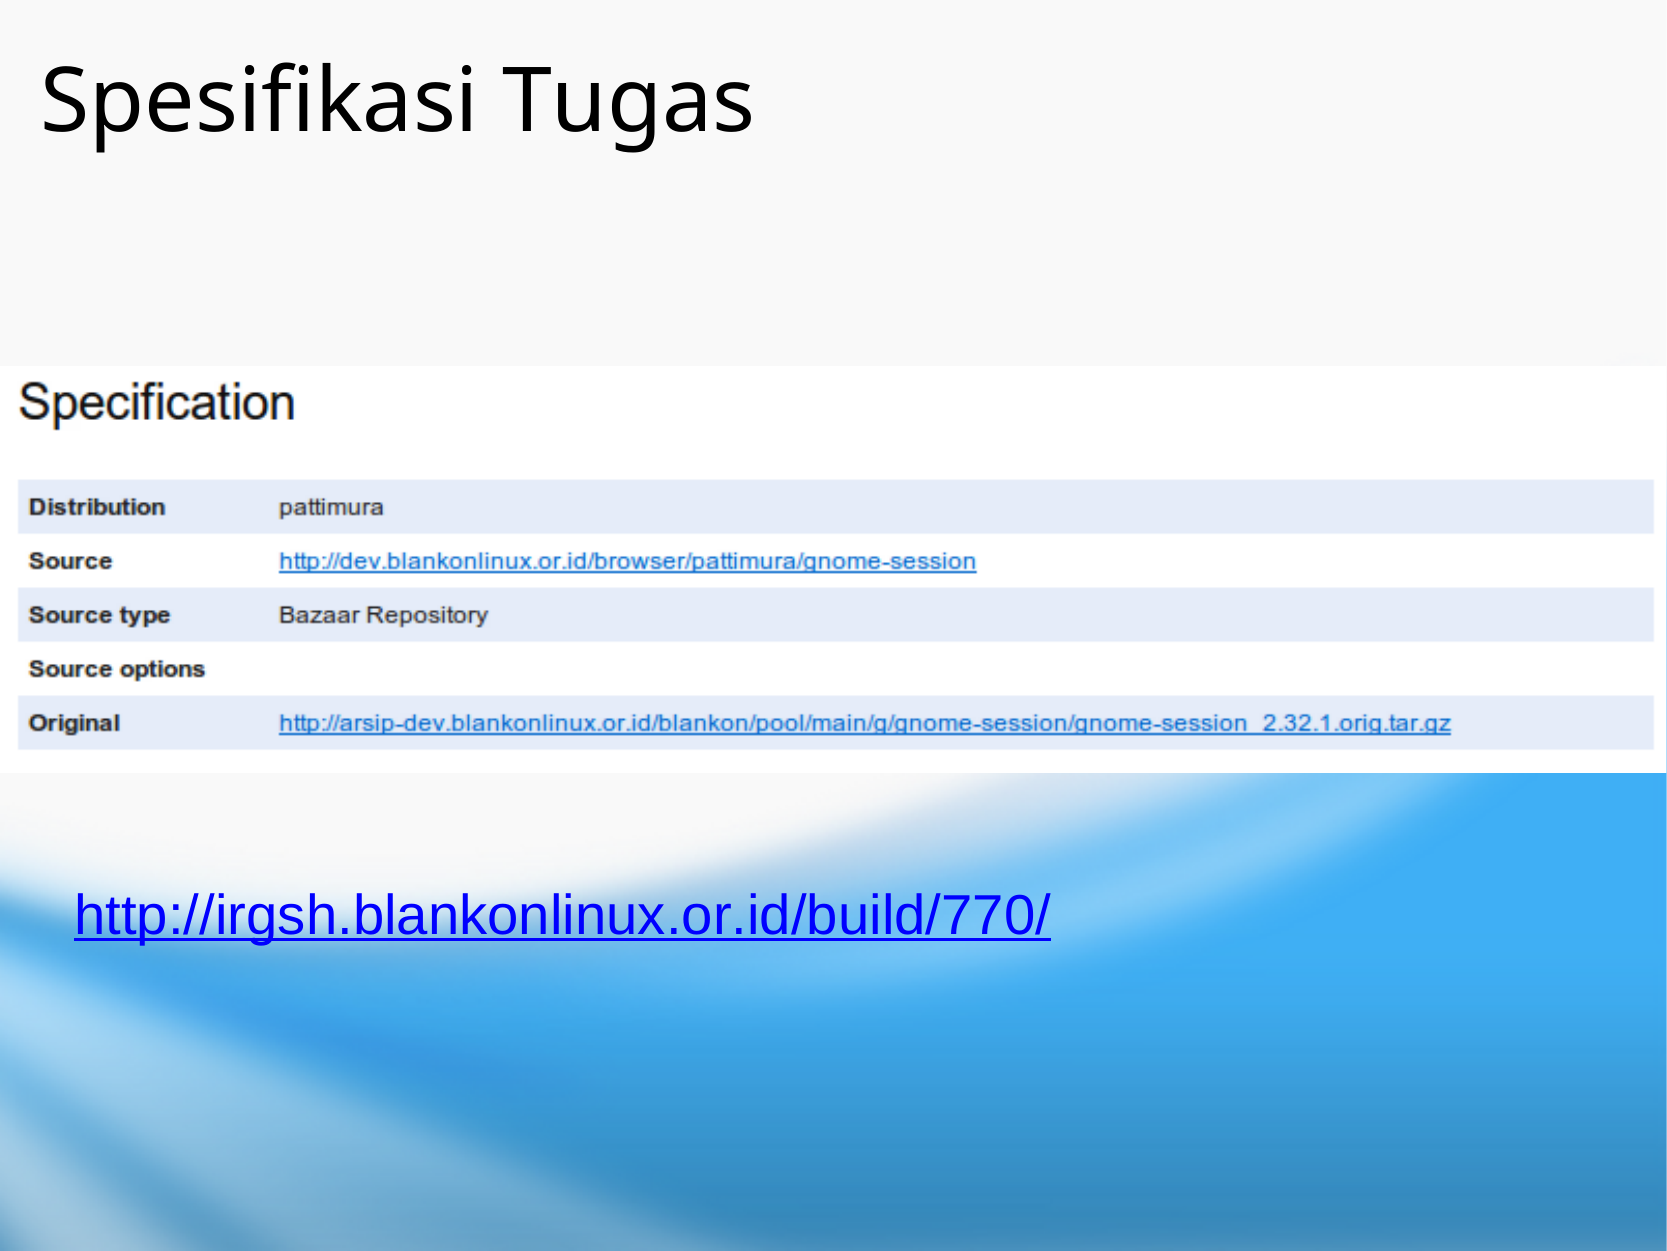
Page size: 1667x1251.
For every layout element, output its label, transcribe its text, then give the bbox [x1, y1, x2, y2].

title Spesifikasi Tugas [40, 50, 1627, 201]
picture [0, 0, 1667, 1251]
text_box http://irgsh.blankonlinux.or.id/build/770/ [74, 883, 1575, 948]
